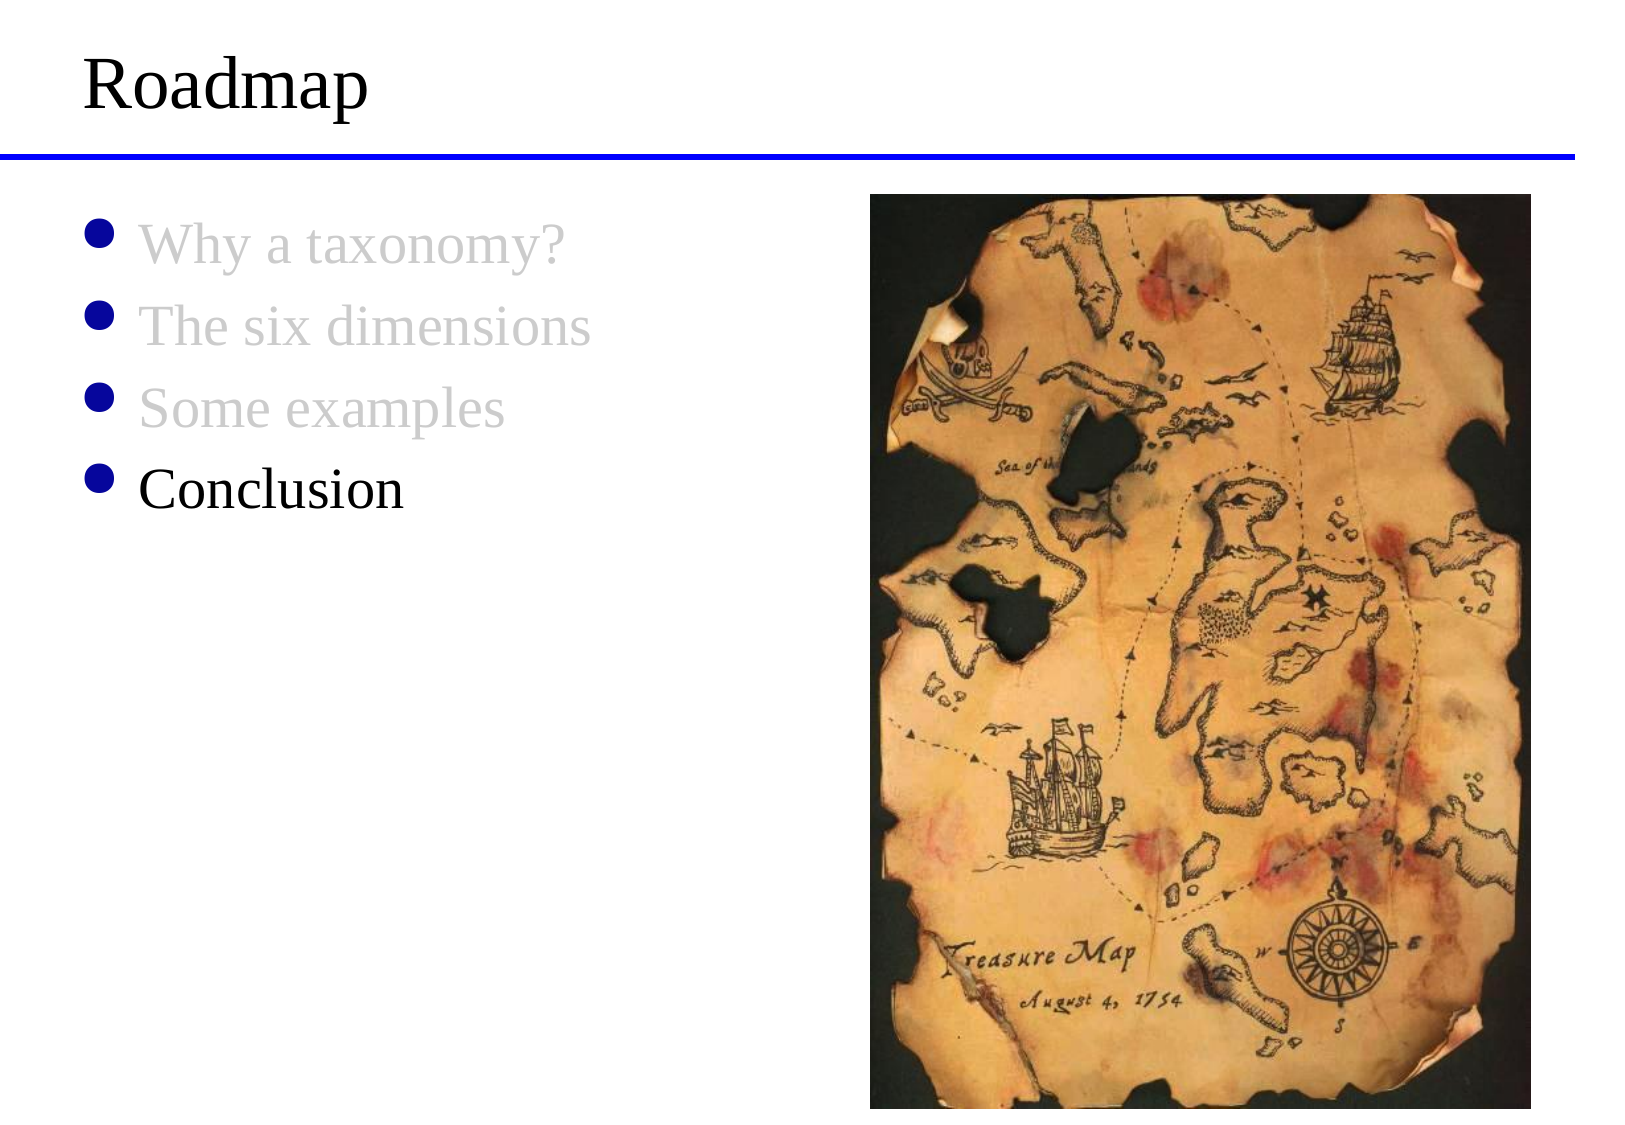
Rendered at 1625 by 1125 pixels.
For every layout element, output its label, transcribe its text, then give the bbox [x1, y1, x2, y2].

picture [870, 194, 1531, 1109]
list Why a taxonomy? The six dimensions Some examples Conclusion [67, 198, 870, 1061]
title Roadmap [67, 27, 1544, 131]
